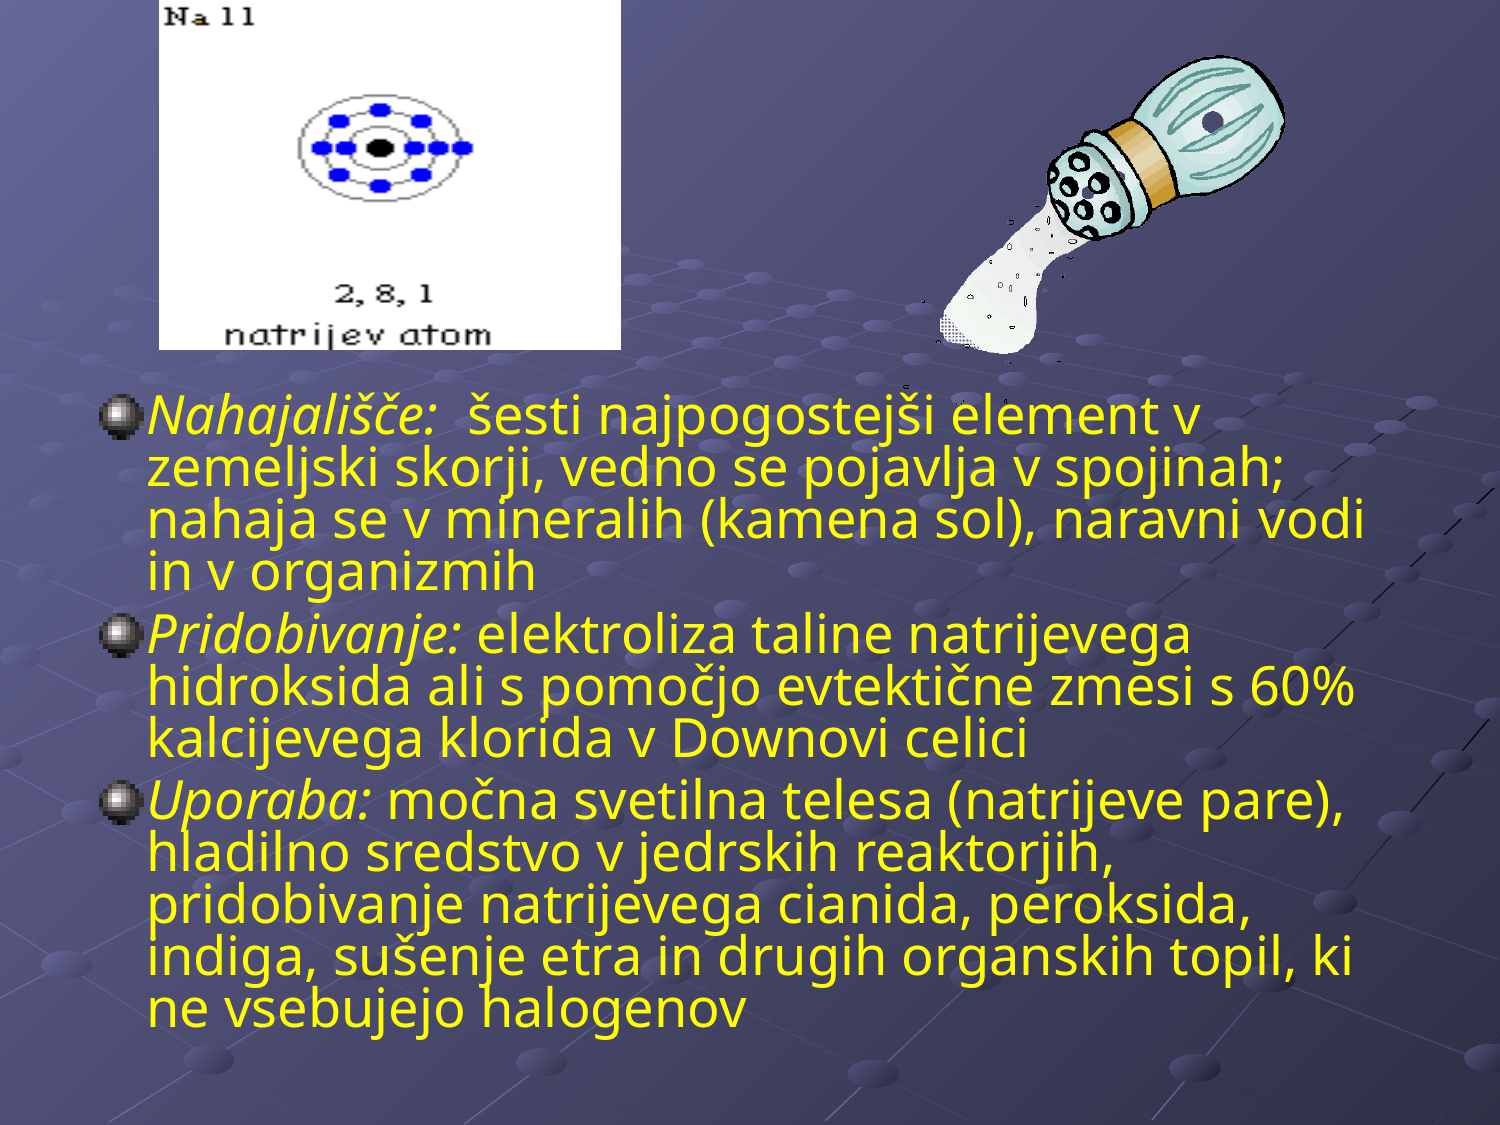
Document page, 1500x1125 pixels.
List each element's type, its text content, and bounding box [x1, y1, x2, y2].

picture [903, 54, 1289, 385]
list Nahajališče: šesti najpogostejši element v zemeljski skorji, vedno se pojavlja v spojinah; nahaja se v mineralih (kamena sol), naravni vodi in v organizmih Pridobivanje: elektroliza taline natrijevega hidroksida ali s pomočjo evtektične zmesi s 60% kalcijevega klorida v Downovi celici Uporaba: močna svetilna telesa (natrijeve pare), hladilno sredstvo v jedrskih reaktorjih, pridobivanje natrijevega cianida, peroksida, indiga, sušenje etra in drugih organskih topil, ki ne vsebujejo halogenov [75, 385, 1425, 1083]
picture [159, 0, 621, 350]
